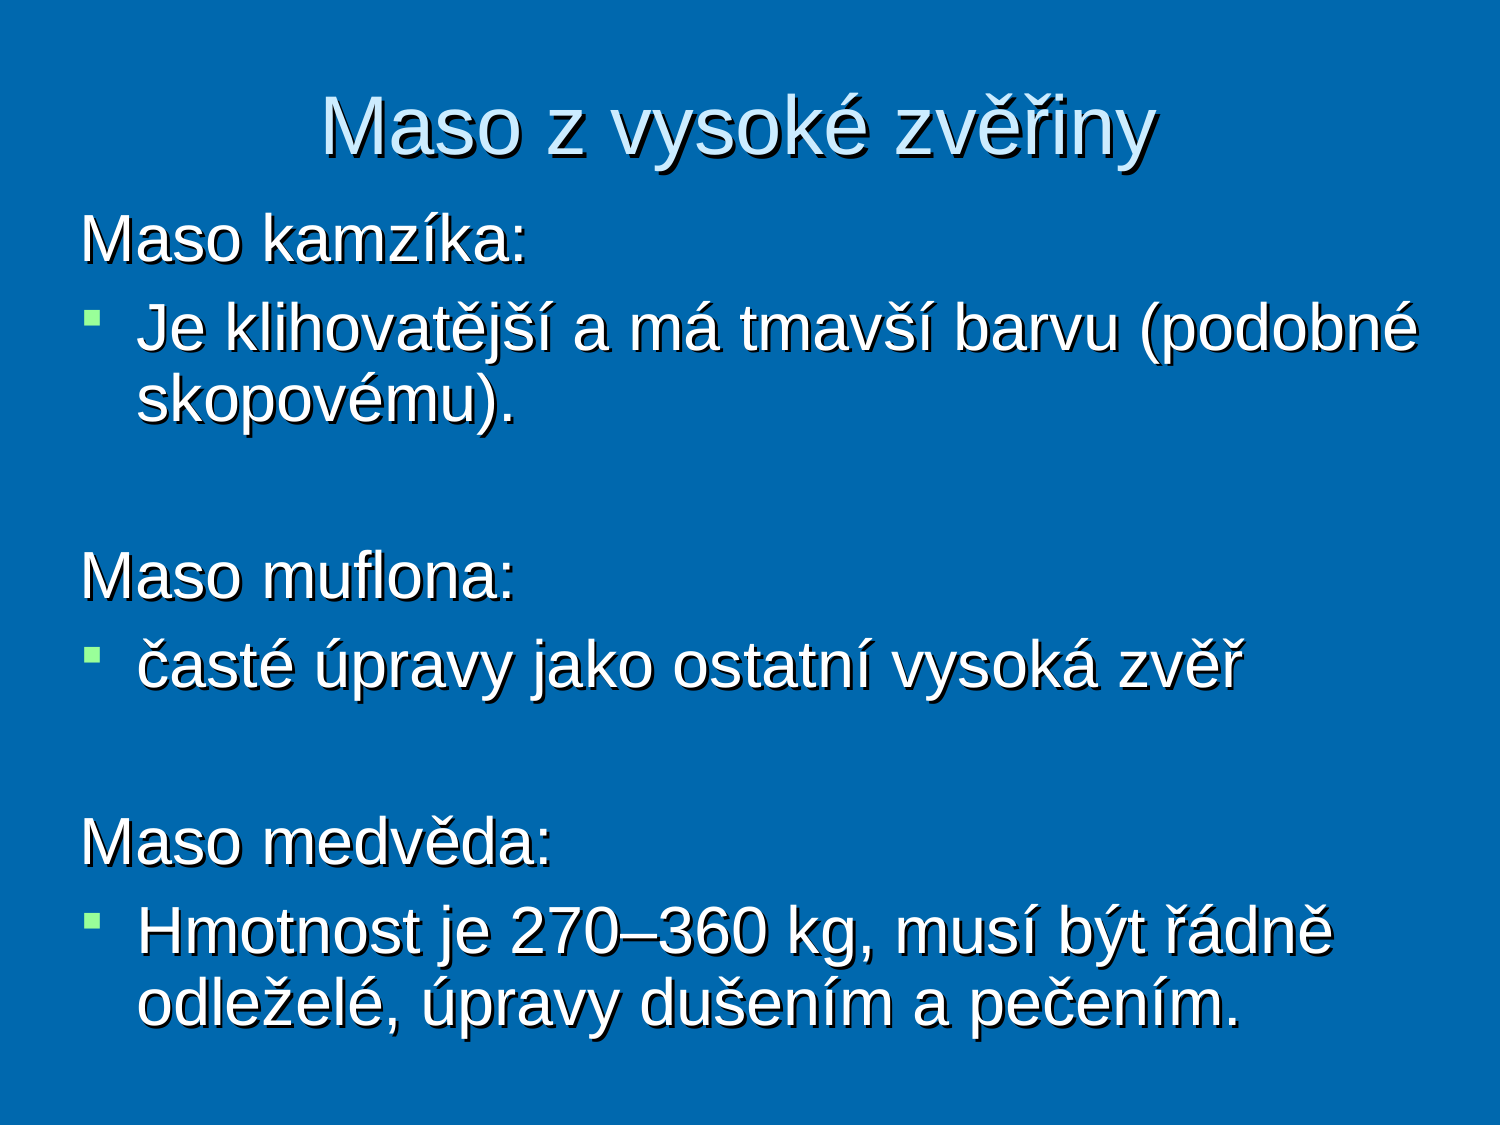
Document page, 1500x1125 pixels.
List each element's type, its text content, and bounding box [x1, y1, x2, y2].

title Maso z vysoké zvěřiny [75, 45, 1426, 196]
list Maso kamzíka: Je klihovatější a má tmavší barvu (podobné skopovému). Maso muflona: časté úpravy jako ostatní vysoká zvěř Maso medvěda: Hmotnost je 270–360 kg, musí být řádně odleželé, úpravy dušením a pečením. [64, 196, 1447, 1048]
